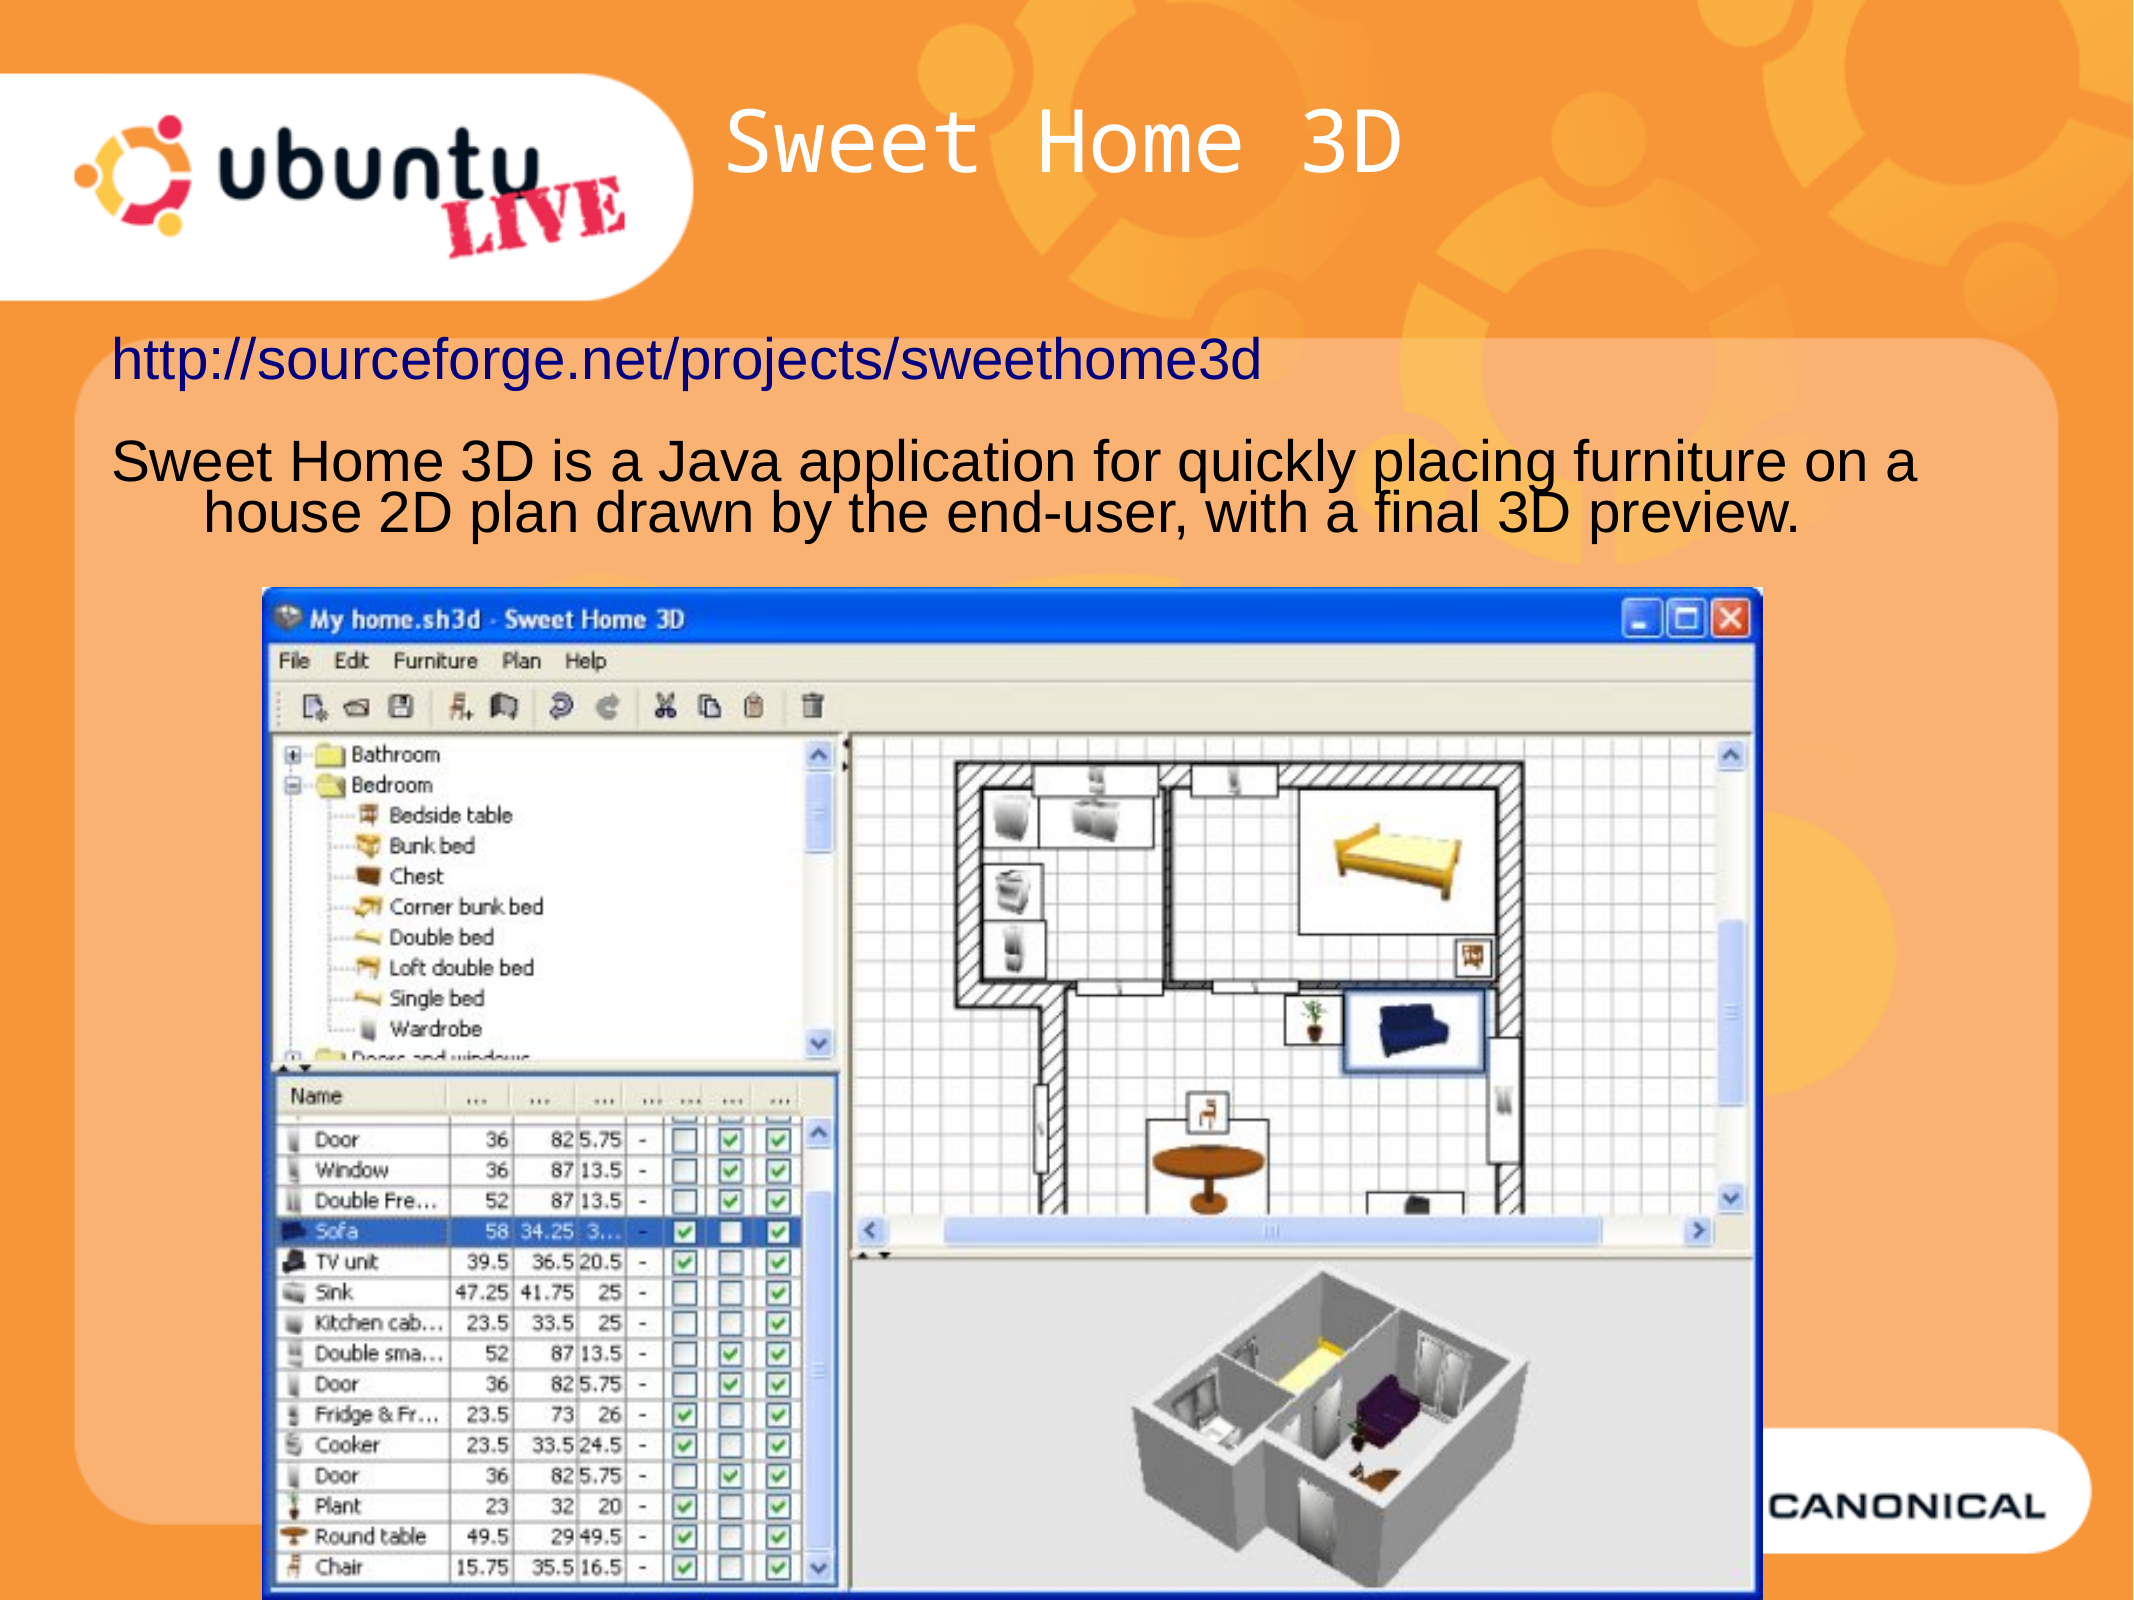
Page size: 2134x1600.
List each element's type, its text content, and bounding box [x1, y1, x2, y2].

list http://sourceforge.net/projects/sweethome3d Sweet Home 3D is a Java application for quickly placing furniture on a house 2D plan drawn by the end-user, with a final 3D preview. [66, 337, 2026, 1351]
picture [0, 0, 2134, 1600]
title Sweet Home 3D [716, 75, 2134, 322]
